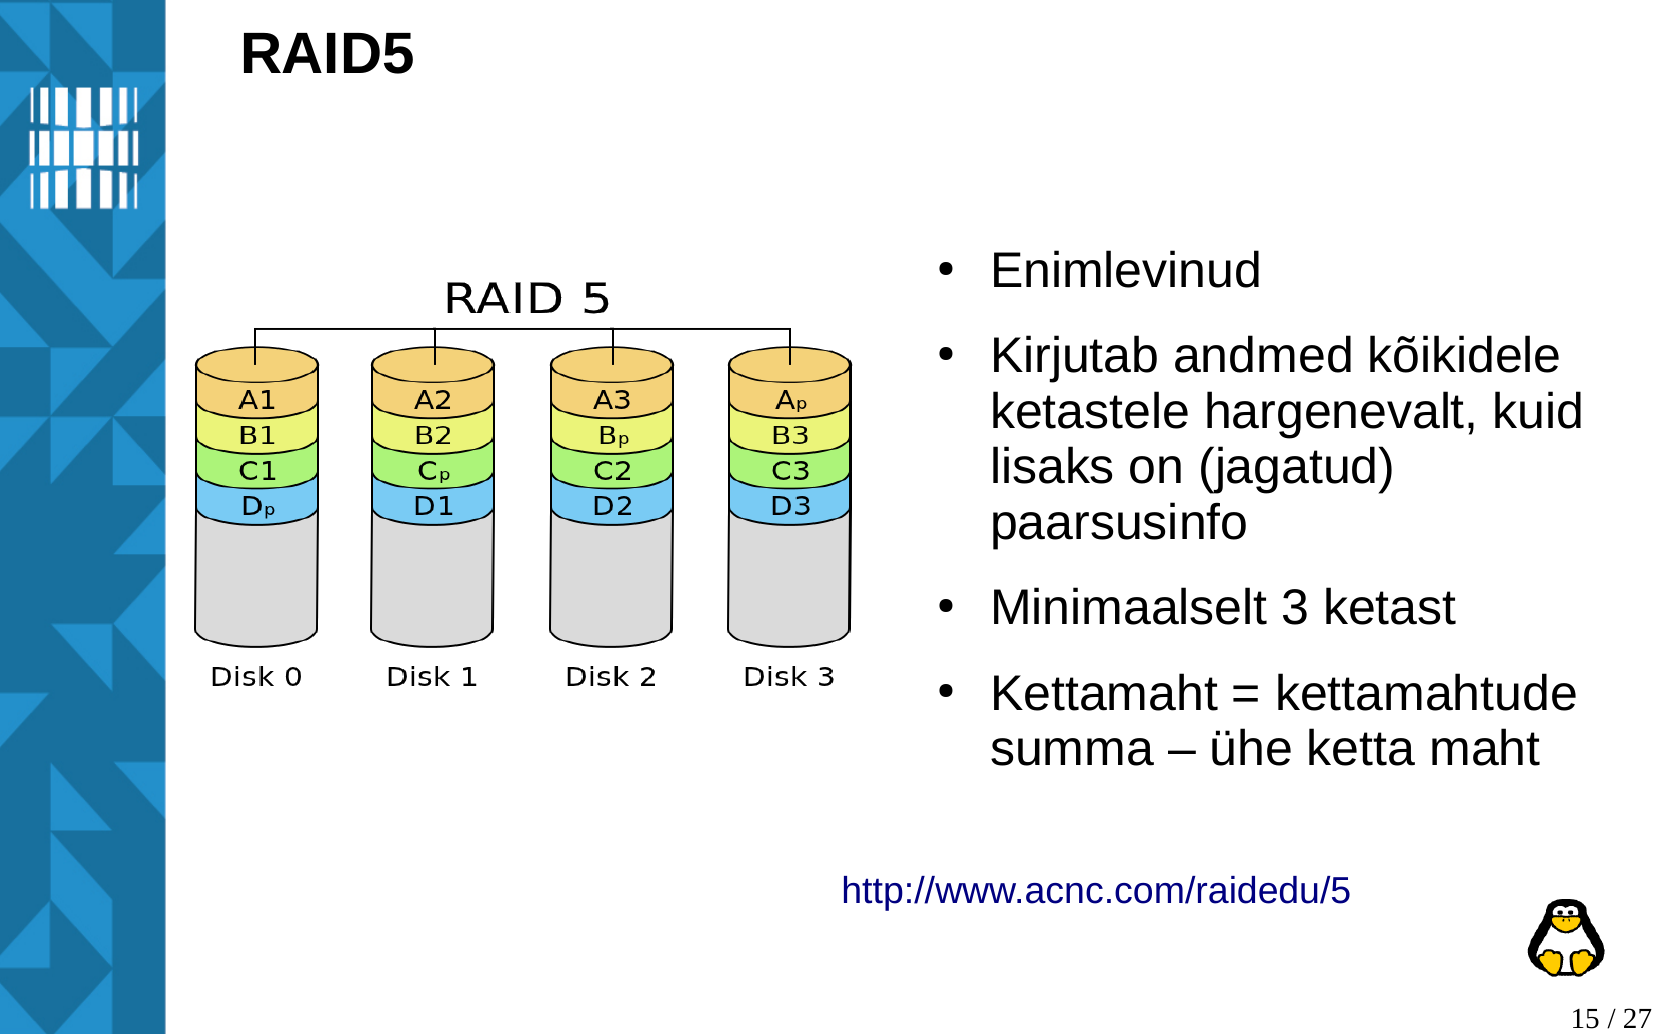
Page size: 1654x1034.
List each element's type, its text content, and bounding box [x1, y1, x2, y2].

list Enimlevinud Kirjutab andmed kõikidele ketastele hargenevalt, kuid lisaks on (jagatud) paarsusinfo Minimaalselt 3 ketast Kettamaht = kettamahtude summa – ühe ketta maht [919, 241, 1639, 842]
text_box http://www.acnc.com/raidedu/5 [826, 862, 1418, 920]
picture [1500, 875, 1630, 985]
title RAID5 [240, 11, 1642, 95]
picture [171, 267, 886, 709]
